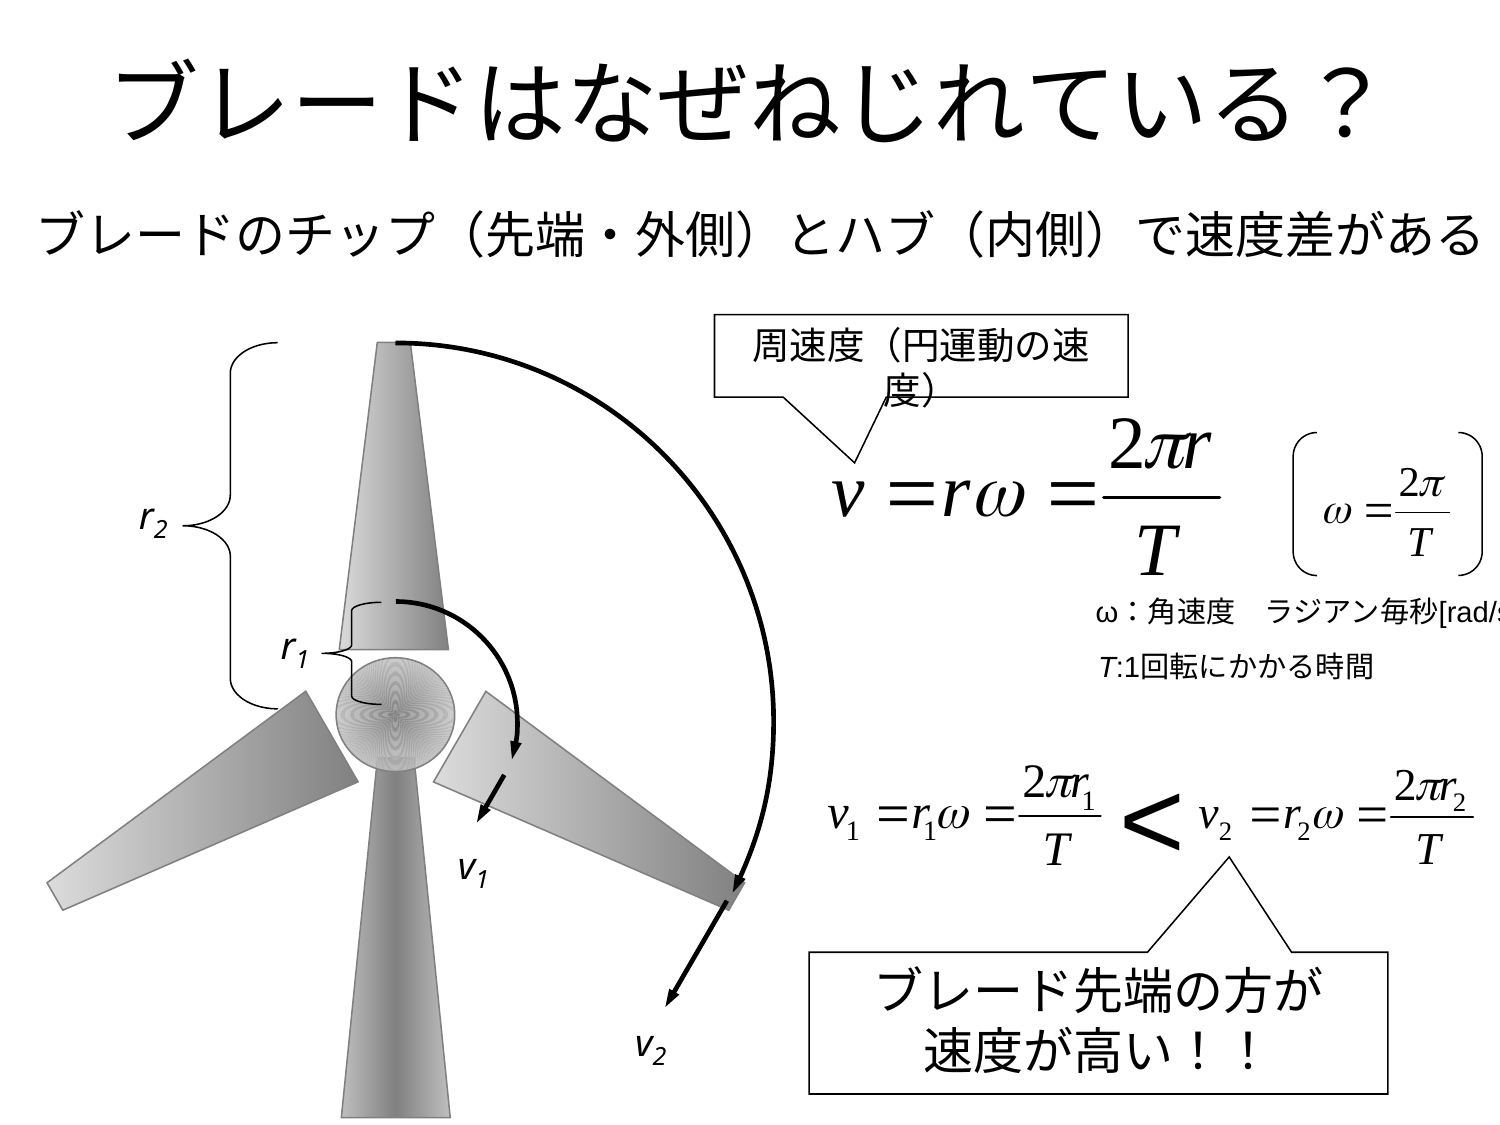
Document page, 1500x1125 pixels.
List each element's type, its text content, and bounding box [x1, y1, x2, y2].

text_box ブレード先端の方が 速度が高い！！ [809, 856, 1388, 1094]
text_box r1 [265, 614, 361, 682]
title ブレードはなぜねじれている？ [75, 7, 1426, 195]
text_box v1 [442, 834, 538, 902]
text_box ブレードのチップ（先端・外側）とハブ（内側）で速度差がある！ [20, 196, 1500, 271]
chart [1316, 455, 1459, 566]
text_box ω：角速度 ラジアン毎秒[rad/s] [1080, 586, 1500, 637]
text_box v2 [620, 1011, 715, 1079]
chart [820, 752, 1104, 877]
text_box < [1104, 739, 1258, 890]
text_box 周速度（円運動の速度） [714, 314, 1129, 463]
chart [820, 397, 1235, 592]
chart [1258, 756, 1482, 875]
text_box r2 [123, 484, 219, 552]
text_box [343, 342, 449, 650]
text_box [336, 657, 455, 1118]
text_box T:1回転にかかる時間 [1083, 640, 1414, 692]
text_box [433, 691, 745, 911]
text_box [47, 691, 359, 911]
